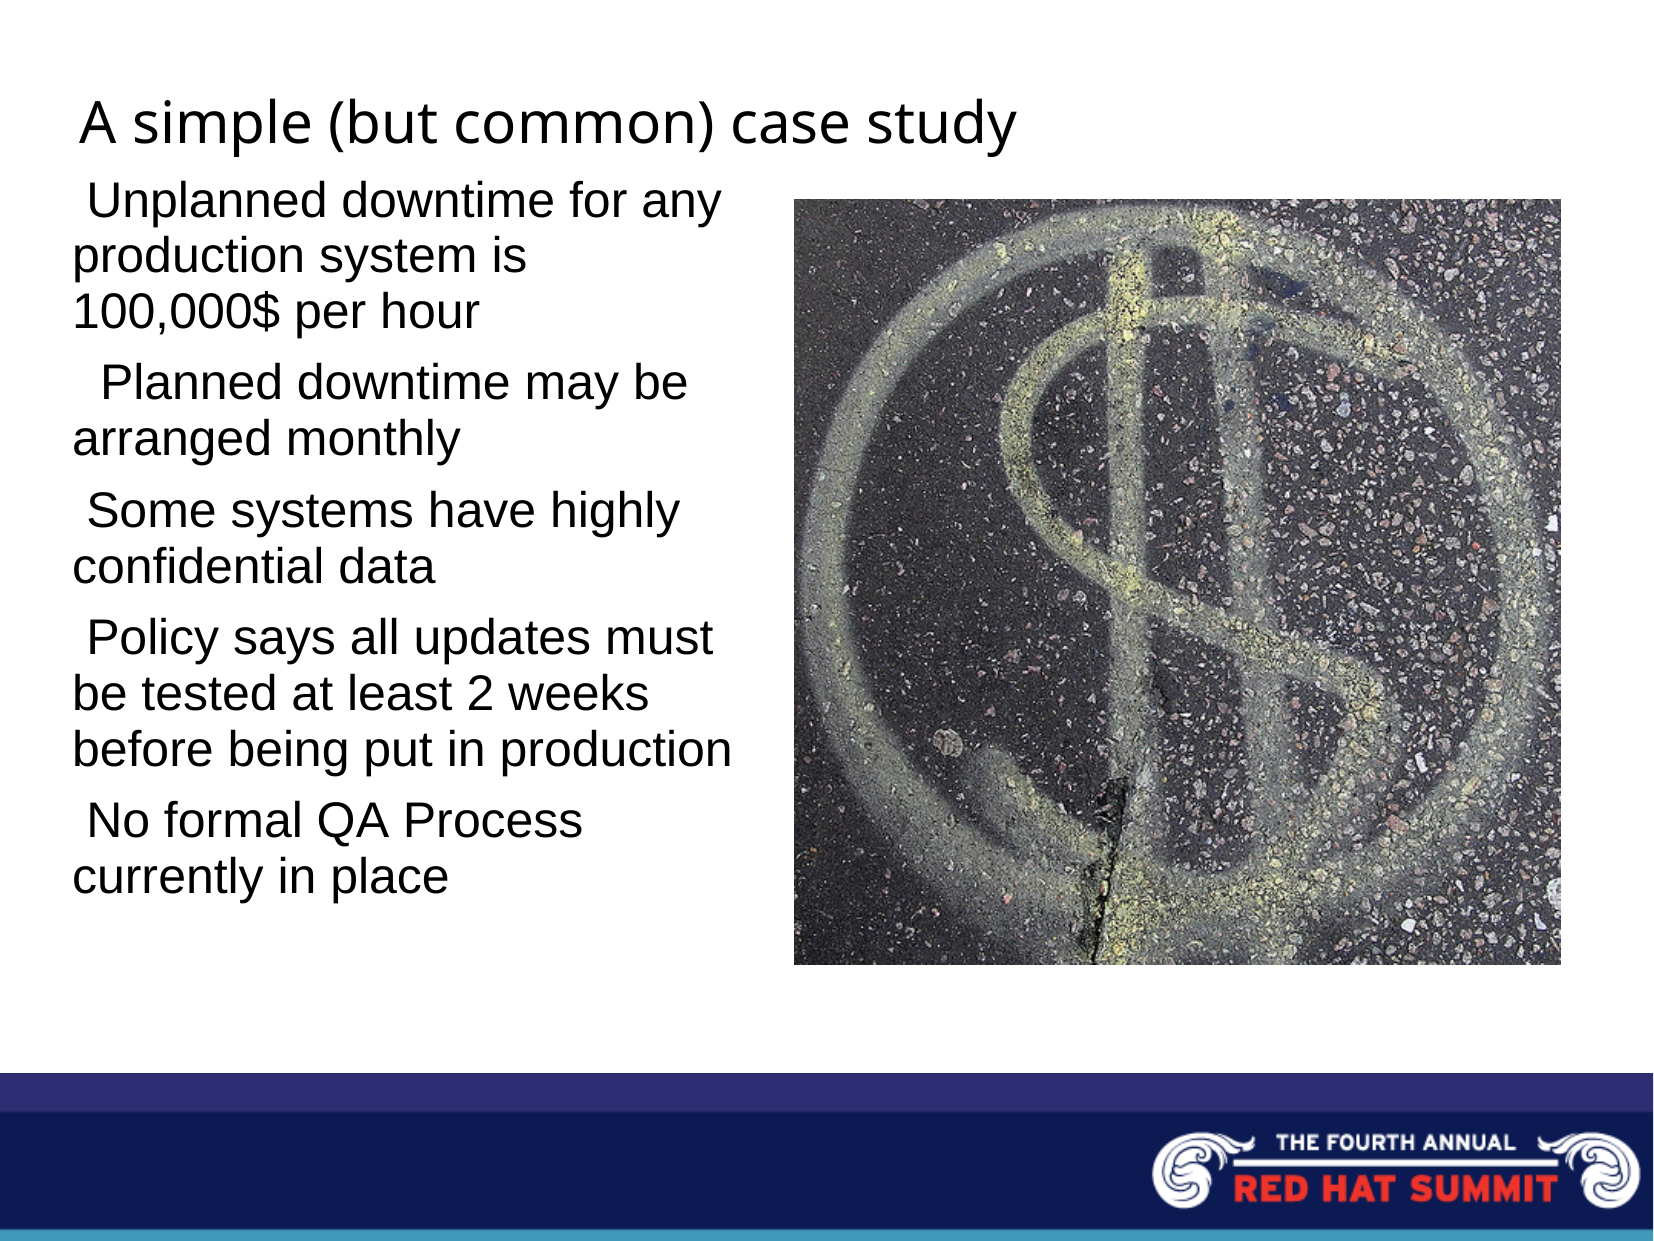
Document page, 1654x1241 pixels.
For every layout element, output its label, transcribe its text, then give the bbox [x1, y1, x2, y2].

picture [794, 199, 1561, 965]
picture [0, 1073, 1654, 1241]
list Unplanned downtime for any production system is 100,000$ per hour Planned downtime may be arranged monthly Some systems have highly confidential data Policy says all updates must be tested at least 2 weeks before being put in production No formal QA Process currently in place [72, 171, 744, 1081]
title A simple (but common) case study [79, 62, 1511, 181]
